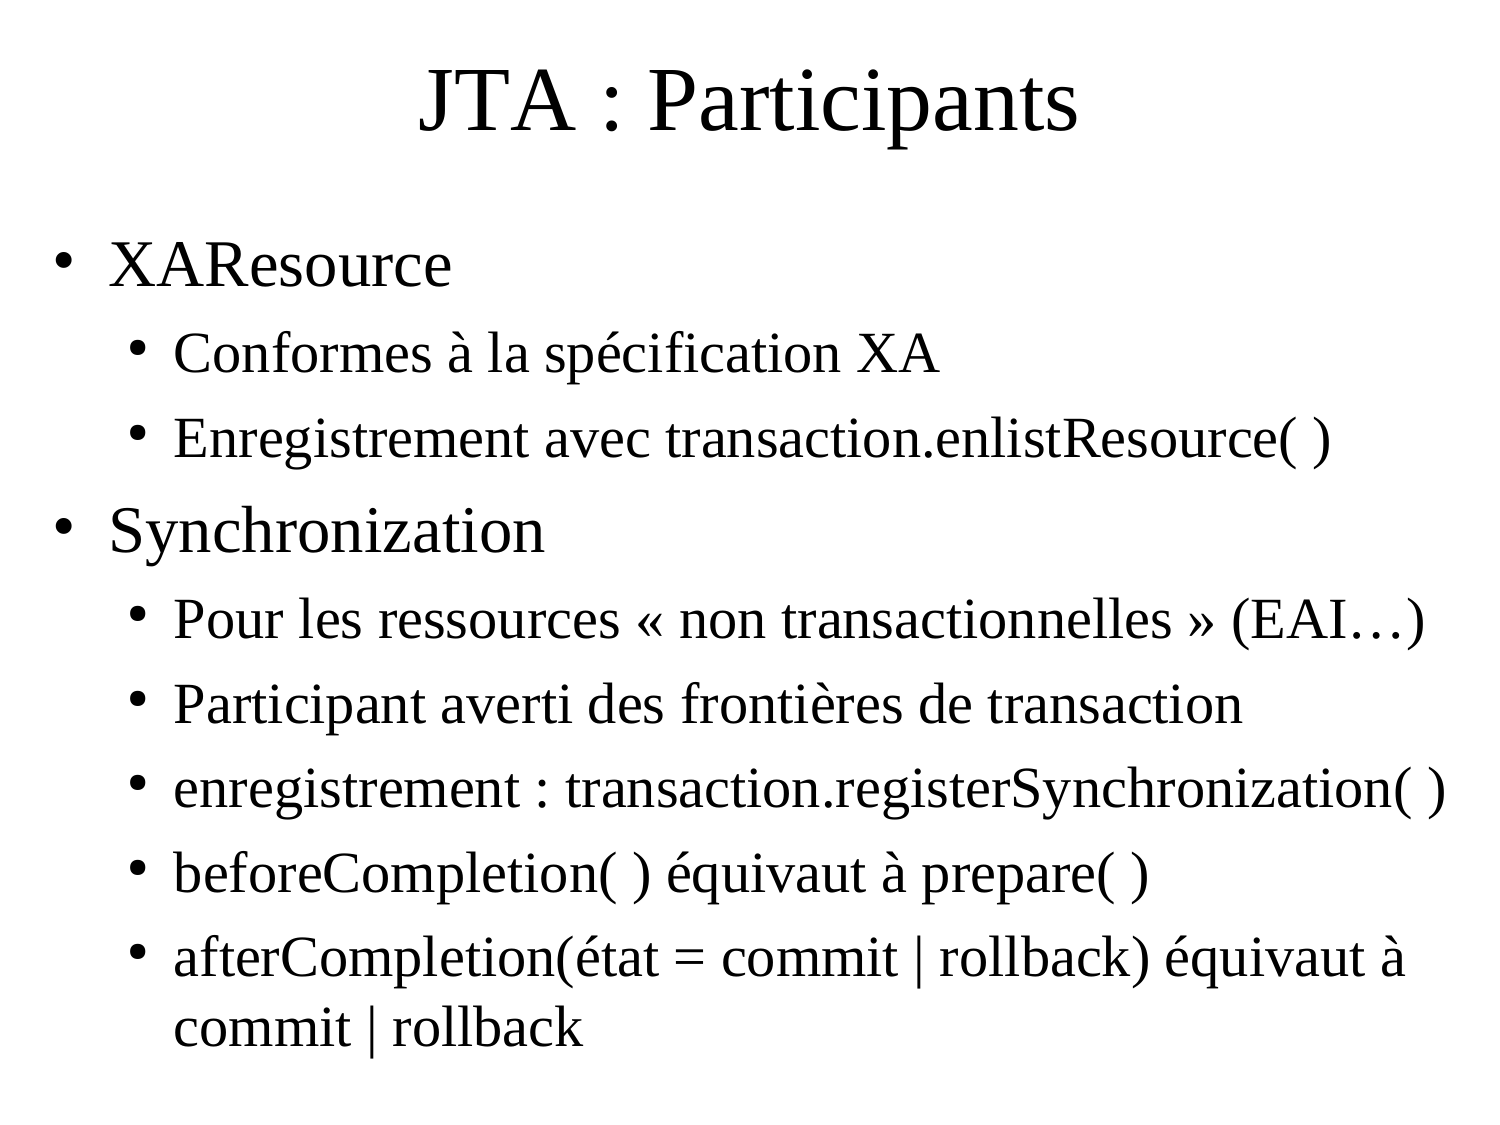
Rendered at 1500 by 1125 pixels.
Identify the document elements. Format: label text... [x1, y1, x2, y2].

text_box XAResource Conformes à la spécification XA Enregistrement avec transaction.enlistResource( ) Synchronization Pour les ressources « non transactionnelles » (EAI…) Participant averti des frontières de transaction enregistrement : transaction.registerSynchronization( ) beforeCompletion( ) équivaut à prepare( ) afterCompletion(état = commit | rollback) équivaut à commit | rollback [37, 212, 1471, 1051]
text_box JTA : Participants [112, 0, 1388, 188]
